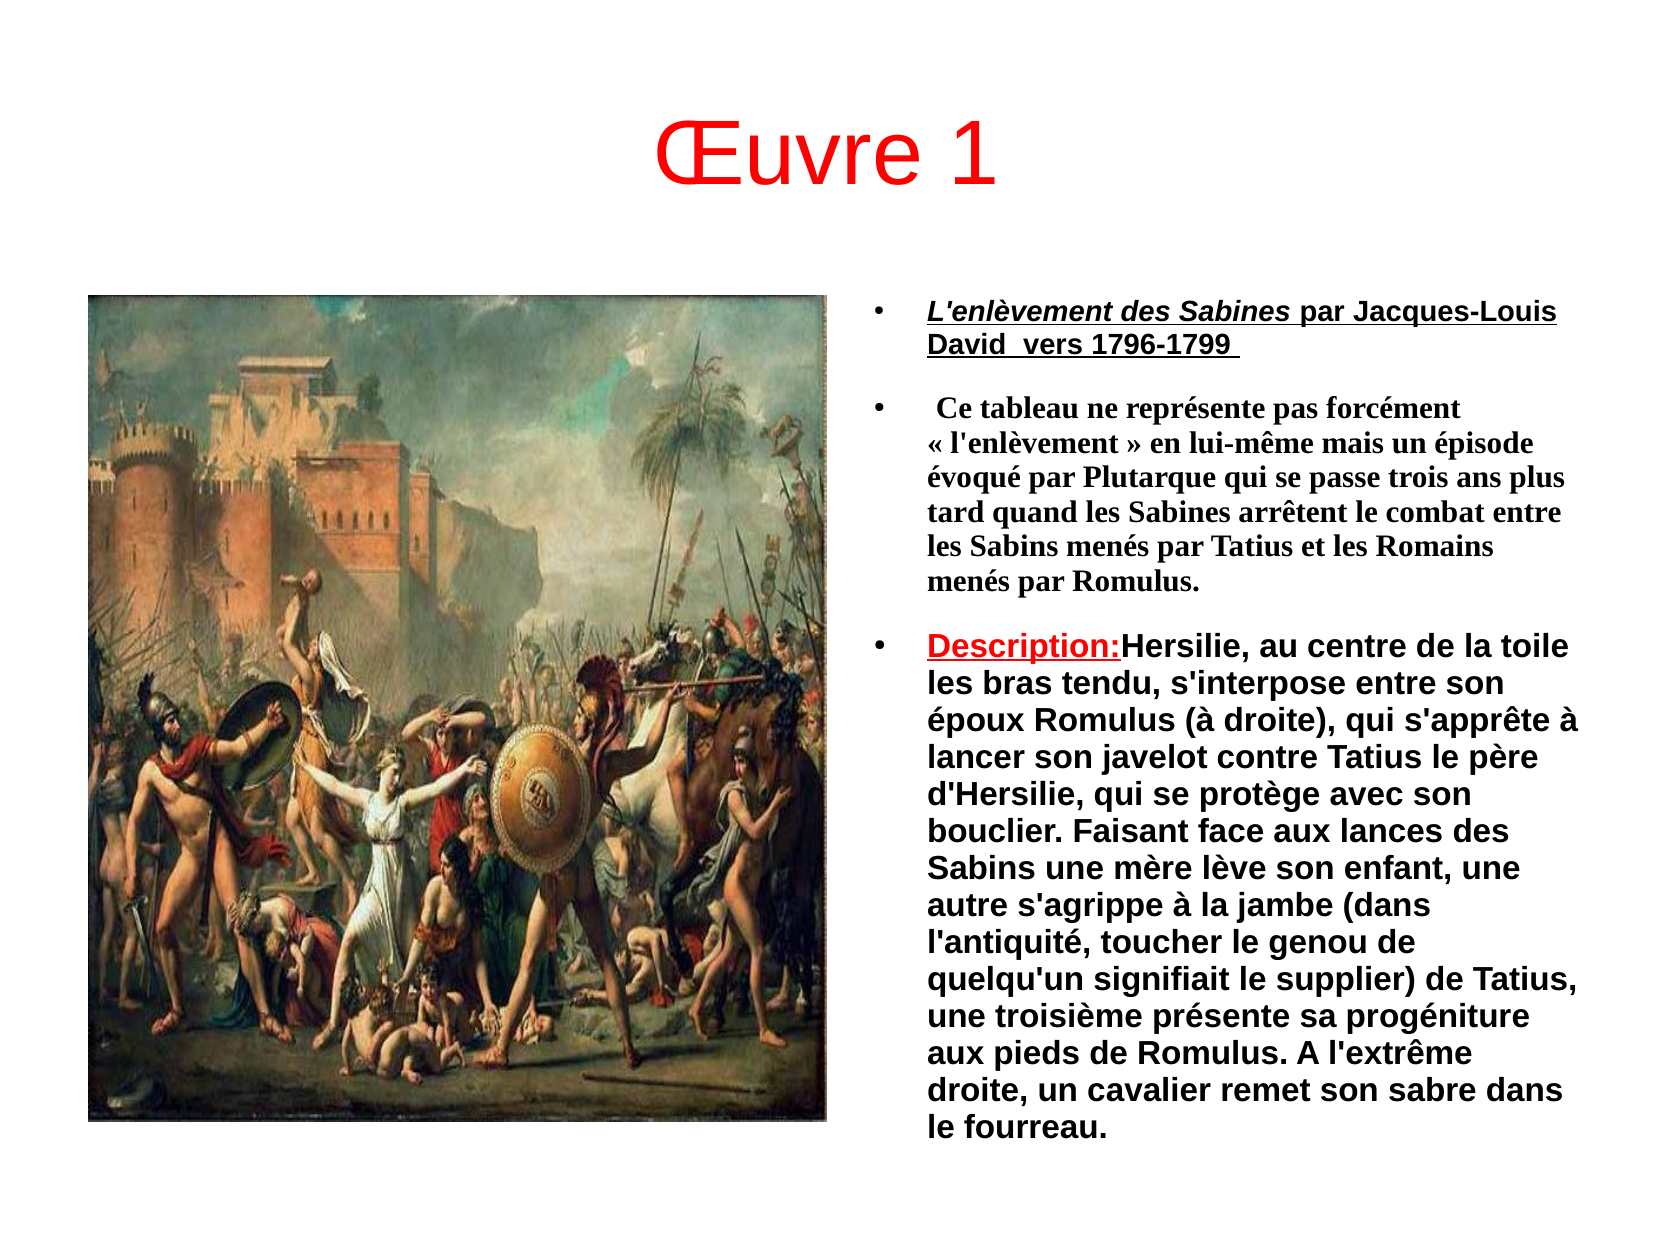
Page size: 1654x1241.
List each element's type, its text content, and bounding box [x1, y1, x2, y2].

title Œuvre 1 [82, 49, 1571, 257]
list L'enlèvement des Sabines par Jacques-Louis David vers 1796-1799 Ce tableau ne représente pas forcément « l'enlèvement » en lui-même mais un épisode évoqué par Plutarque qui se passe trois ans plus tard quand les Sabines arrêtent le combat entre les Sabins menés par Tatius et les Romains menés par Romulus. Description:Hersilie, au centre de la toile les bras tendu, s'interpose entre son époux Romulus (à droite), qui s'apprête à lancer son javelot contre Tatius le père d'Hersilie, qui se protège avec son bouclier. Faisant face aux lances des Sabins une mère lève son enfant, une autre s'agrippe à la jambe (dans l'antiquité, toucher le genou de quelqu'un signifiait le supplier) de Tatius, une troisième présente sa progéniture aux pieds de Romulus. A l'extrême droite, un cavalier remet son sabre dans le fourreau. [856, 295, 1583, 1241]
picture [88, 295, 827, 1123]
